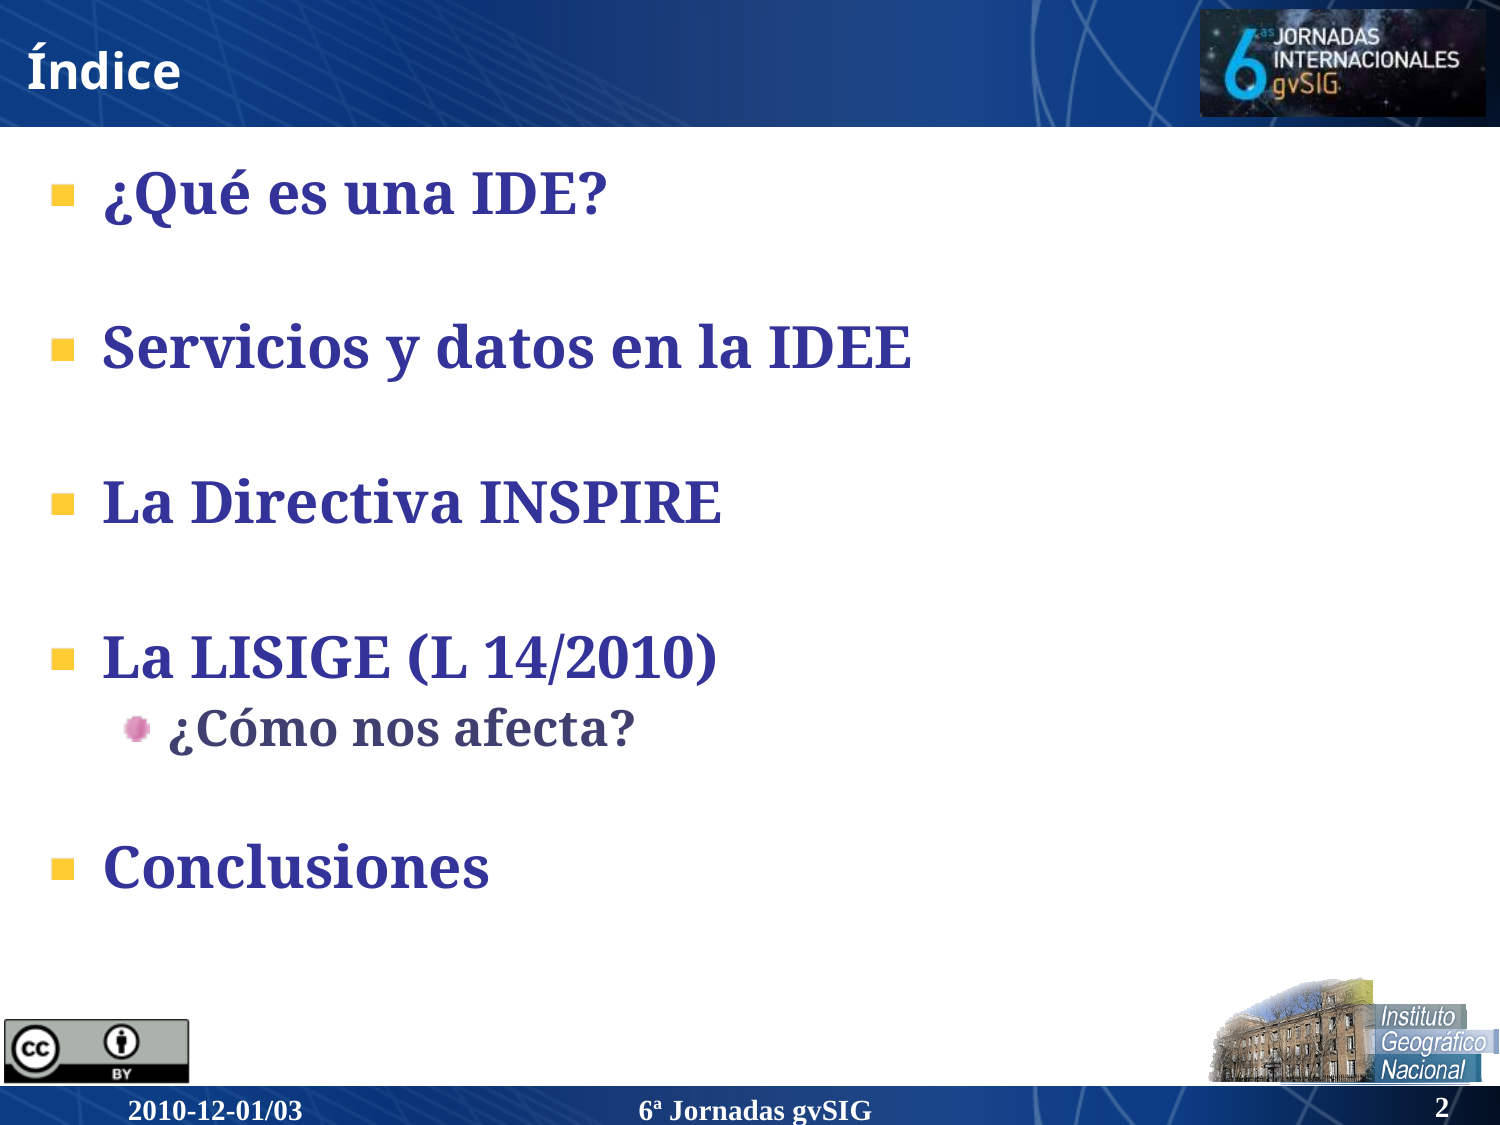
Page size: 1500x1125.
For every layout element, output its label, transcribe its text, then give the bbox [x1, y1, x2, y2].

chart [4, 1019, 191, 1085]
title Índice [0, 31, 1276, 107]
list ¿Qué es una IDE? Servicios y datos en la IDEE La Directiva INSPIRE La LISIGE (L 14/2010) ¿Cómo nos afecta? Conclusiones [31, 156, 1132, 973]
picture [0, 968, 1500, 1125]
picture [0, 0, 1500, 127]
